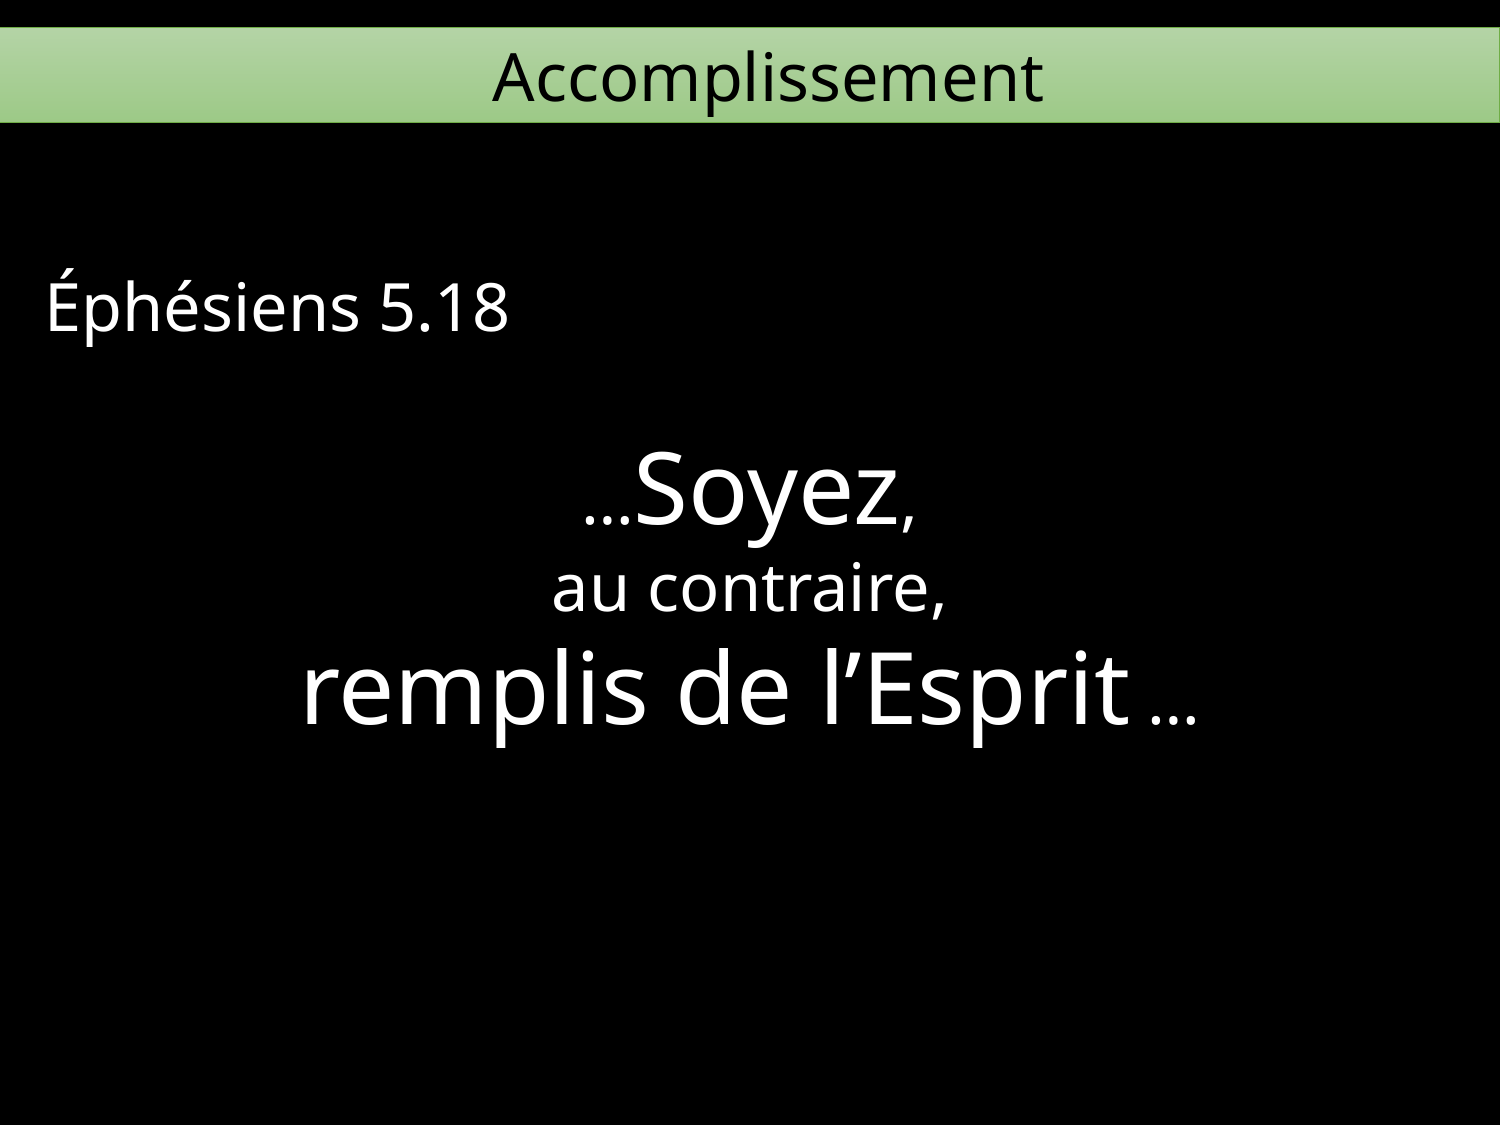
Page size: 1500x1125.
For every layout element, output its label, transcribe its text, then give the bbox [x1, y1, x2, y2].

text_box Accomplissement [0, 27, 1500, 123]
text_box Éphésiens 5.18 …Soyez, au contraire, remplis de l’Esprit … [29, 257, 1471, 752]
